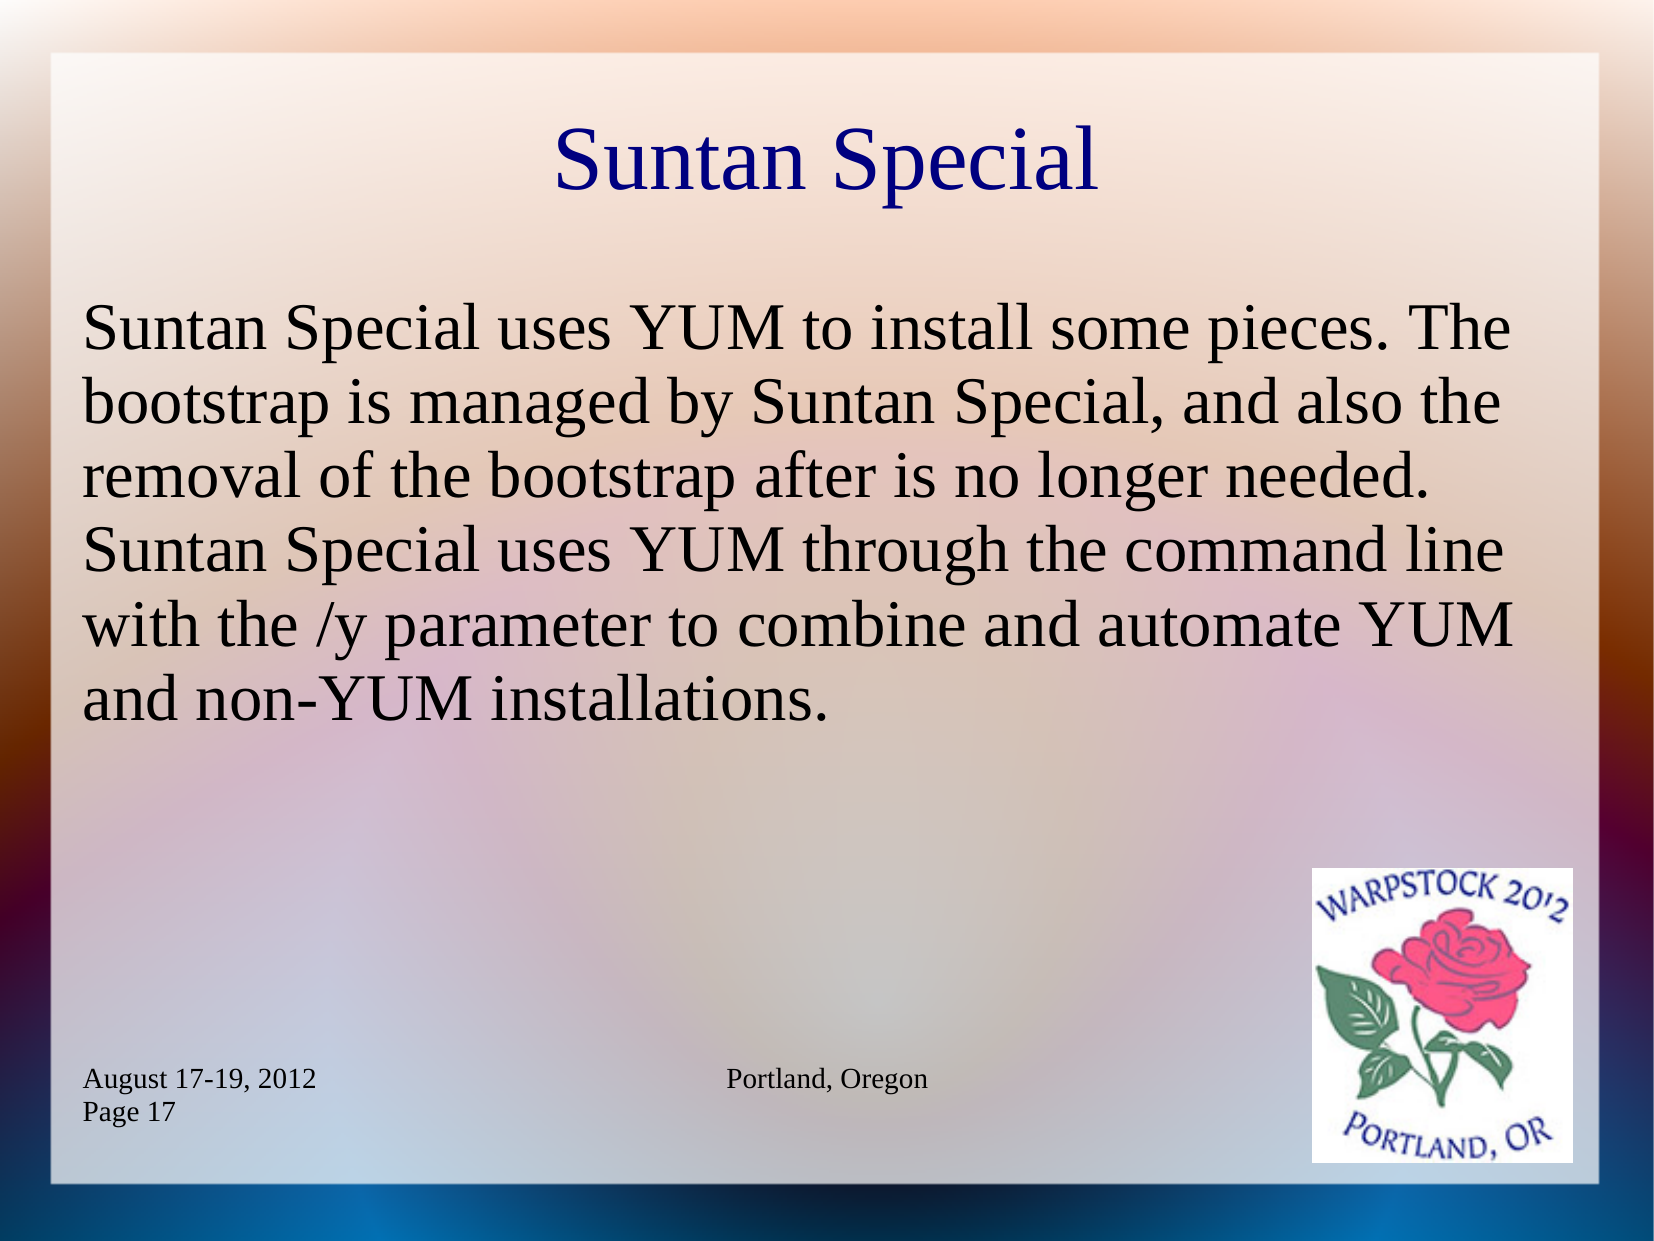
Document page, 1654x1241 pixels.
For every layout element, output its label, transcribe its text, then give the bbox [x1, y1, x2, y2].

title Suntan Special [82, 62, 1571, 256]
picture [0, 0, 1654, 1241]
list Suntan Special uses YUM to install some pieces. The bootstrap is managed by Suntan Special, and also the removal of the bootstrap after is no longer needed. Suntan Special uses YUM through the command line with the /y parameter to combine and automate YUM and non-YUM installations. [82, 290, 1571, 1036]
